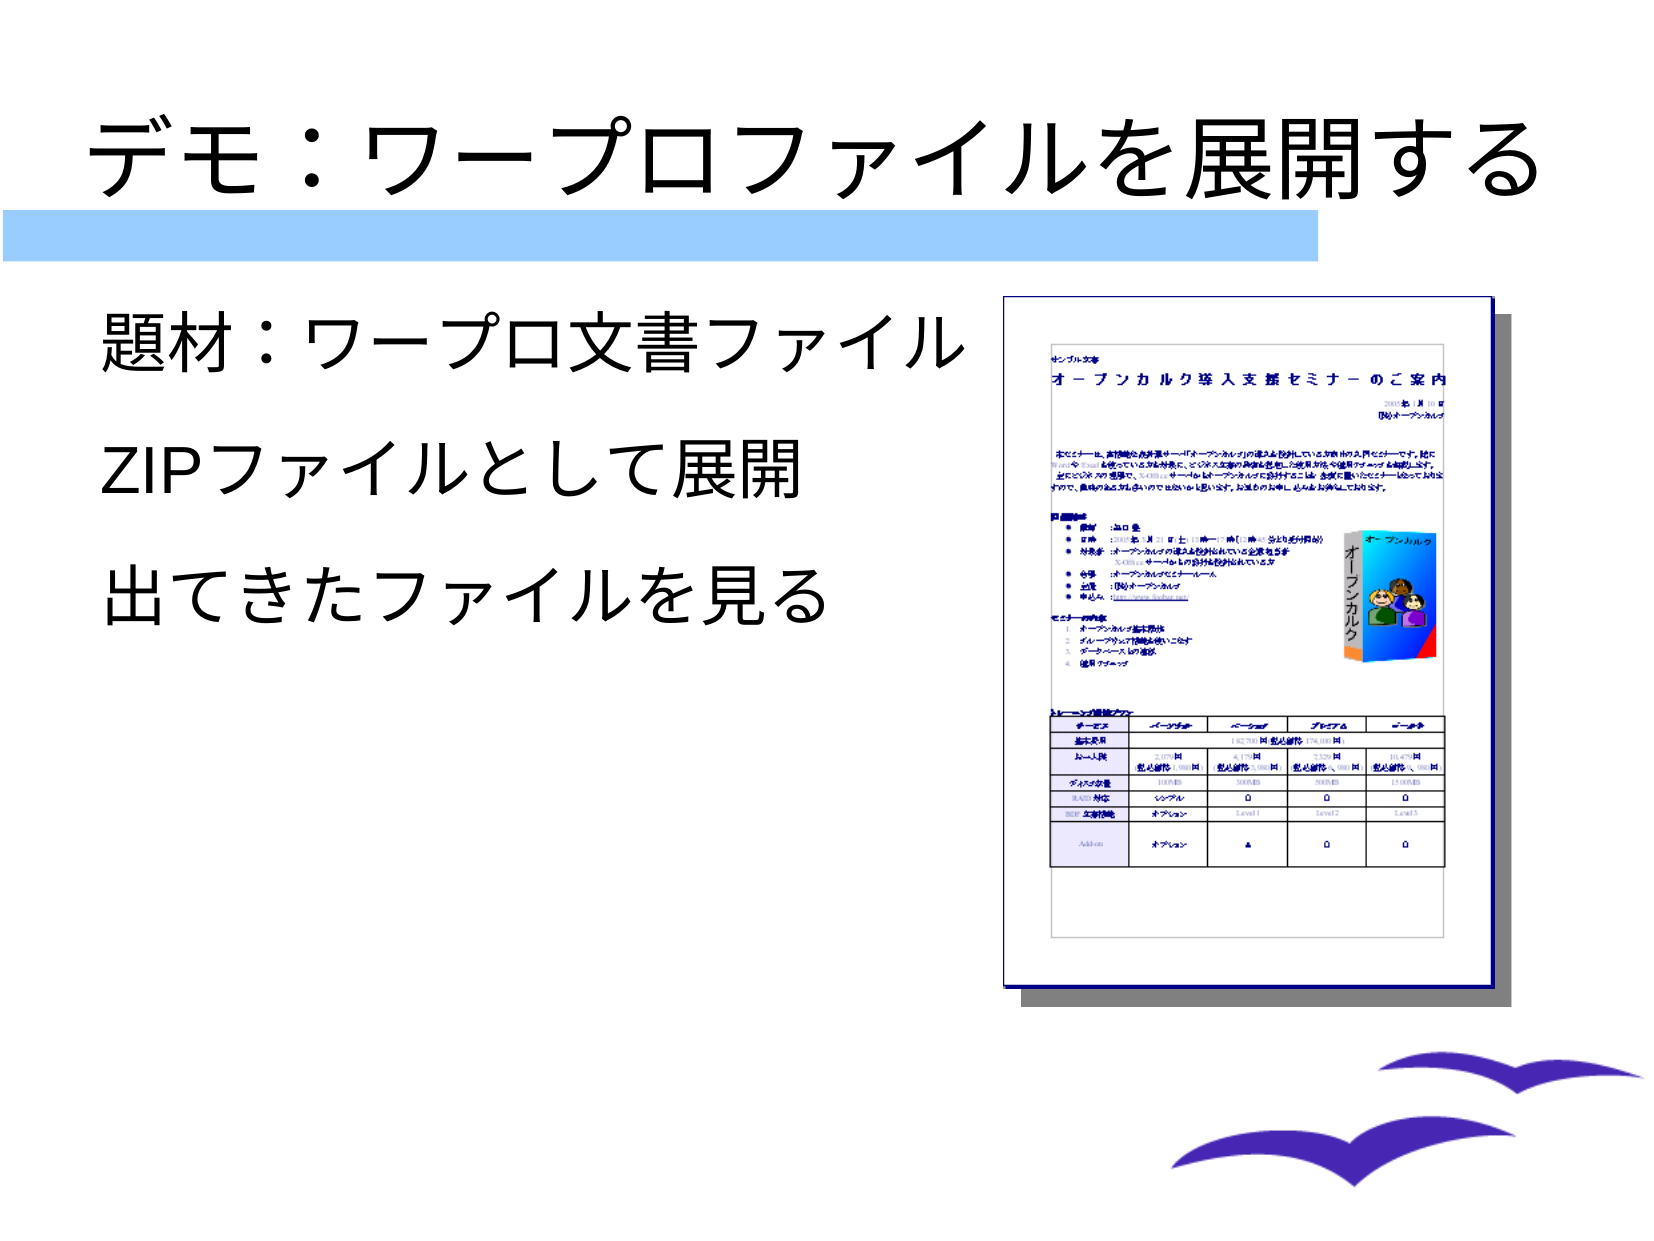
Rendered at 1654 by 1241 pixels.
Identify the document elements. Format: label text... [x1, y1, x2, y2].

picture [1003, 296, 1495, 989]
list 題材：ワープロ文書ファイル ZIPファイルとして展開 出てきたファイルを見る [82, 290, 1571, 1109]
text_box [2, 210, 1319, 262]
picture [1166, 1044, 1654, 1192]
title デモ：ワープロファイルを展開する [82, 49, 1571, 257]
